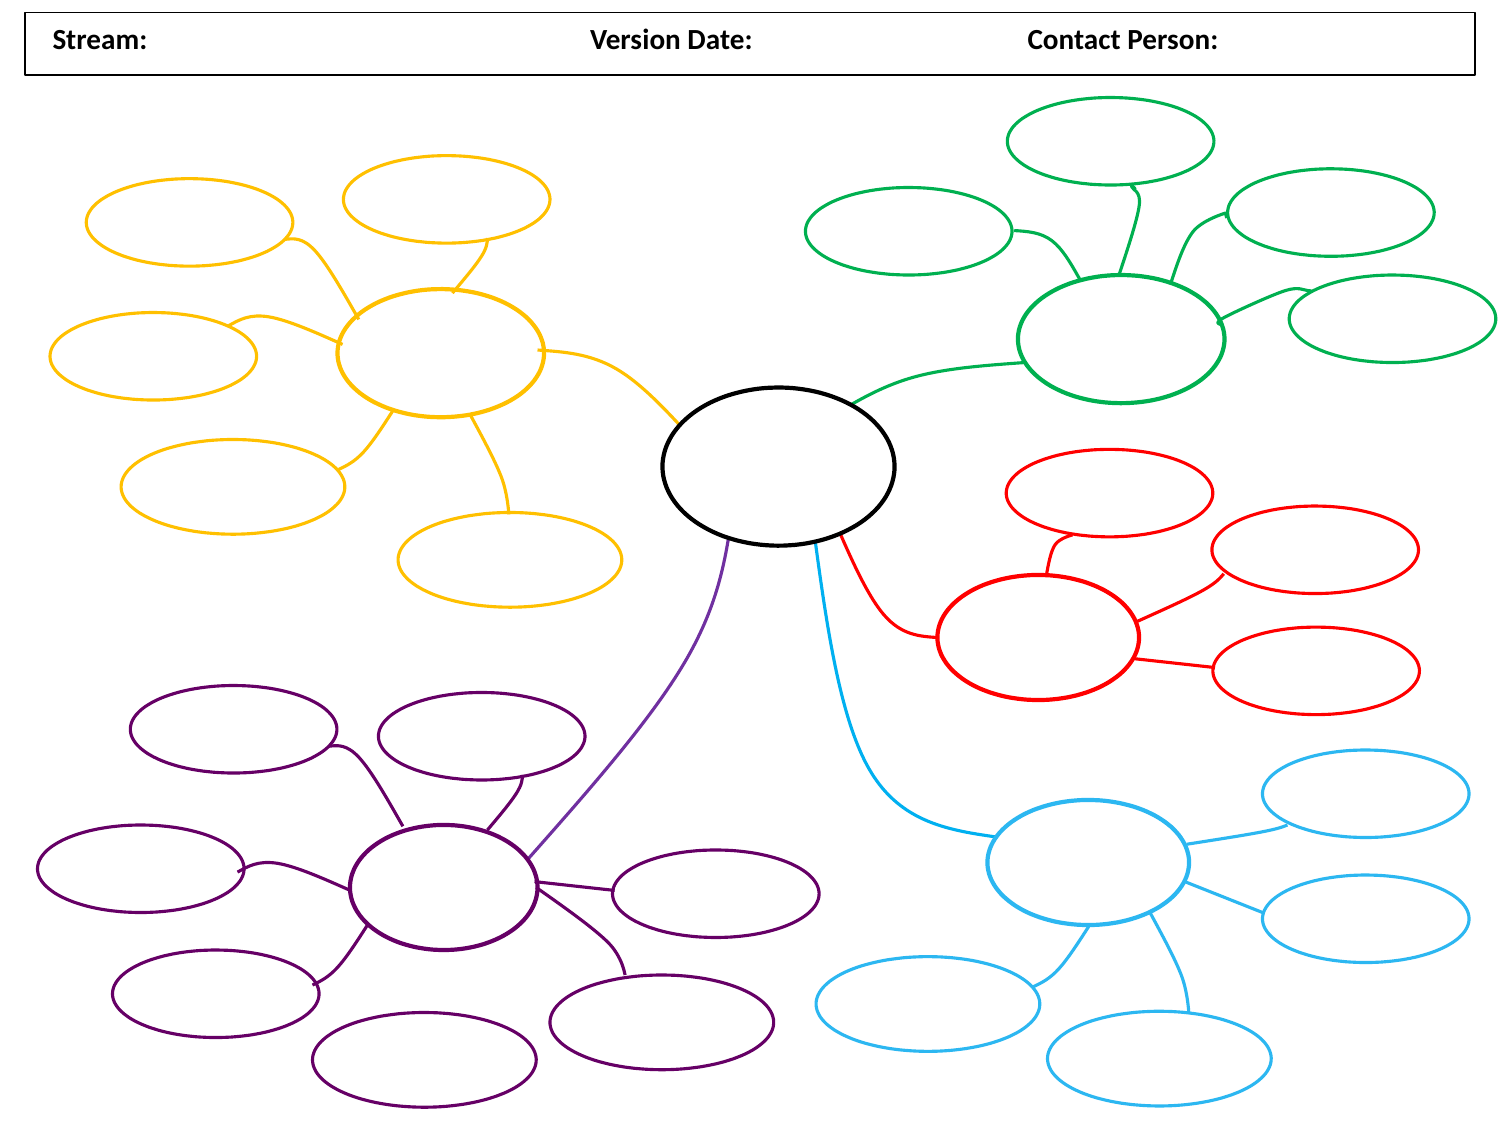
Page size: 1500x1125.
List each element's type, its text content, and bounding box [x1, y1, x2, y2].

text_box [121, 439, 345, 535]
text_box [1007, 97, 1214, 186]
text_box [1262, 750, 1470, 838]
text_box [1212, 627, 1420, 715]
text_box [50, 312, 257, 401]
text_box [349, 824, 538, 951]
text_box [987, 799, 1190, 926]
text_box [378, 692, 586, 781]
text_box Version Date: [575, 12, 913, 64]
text_box [1262, 875, 1470, 963]
text_box [398, 512, 622, 608]
text_box [25, 13, 1475, 75]
text_box [549, 975, 774, 1070]
text_box [1227, 168, 1435, 257]
text_box [1006, 449, 1213, 537]
text_box [816, 956, 1040, 1052]
text_box [112, 950, 320, 1038]
text_box [1017, 275, 1225, 404]
text_box Stream: [37, 12, 376, 64]
text_box [312, 1012, 537, 1108]
text_box [130, 685, 337, 774]
text_box [612, 849, 820, 938]
text_box Contact Person: [1012, 12, 1450, 64]
text_box [86, 178, 293, 267]
text_box [662, 387, 895, 546]
text_box [805, 187, 1013, 276]
text_box [1211, 506, 1419, 594]
text_box [937, 574, 1140, 701]
text_box [37, 825, 244, 913]
text_box [343, 155, 550, 244]
text_box [1047, 1011, 1272, 1106]
text_box [1289, 275, 1496, 363]
text_box [337, 289, 545, 418]
